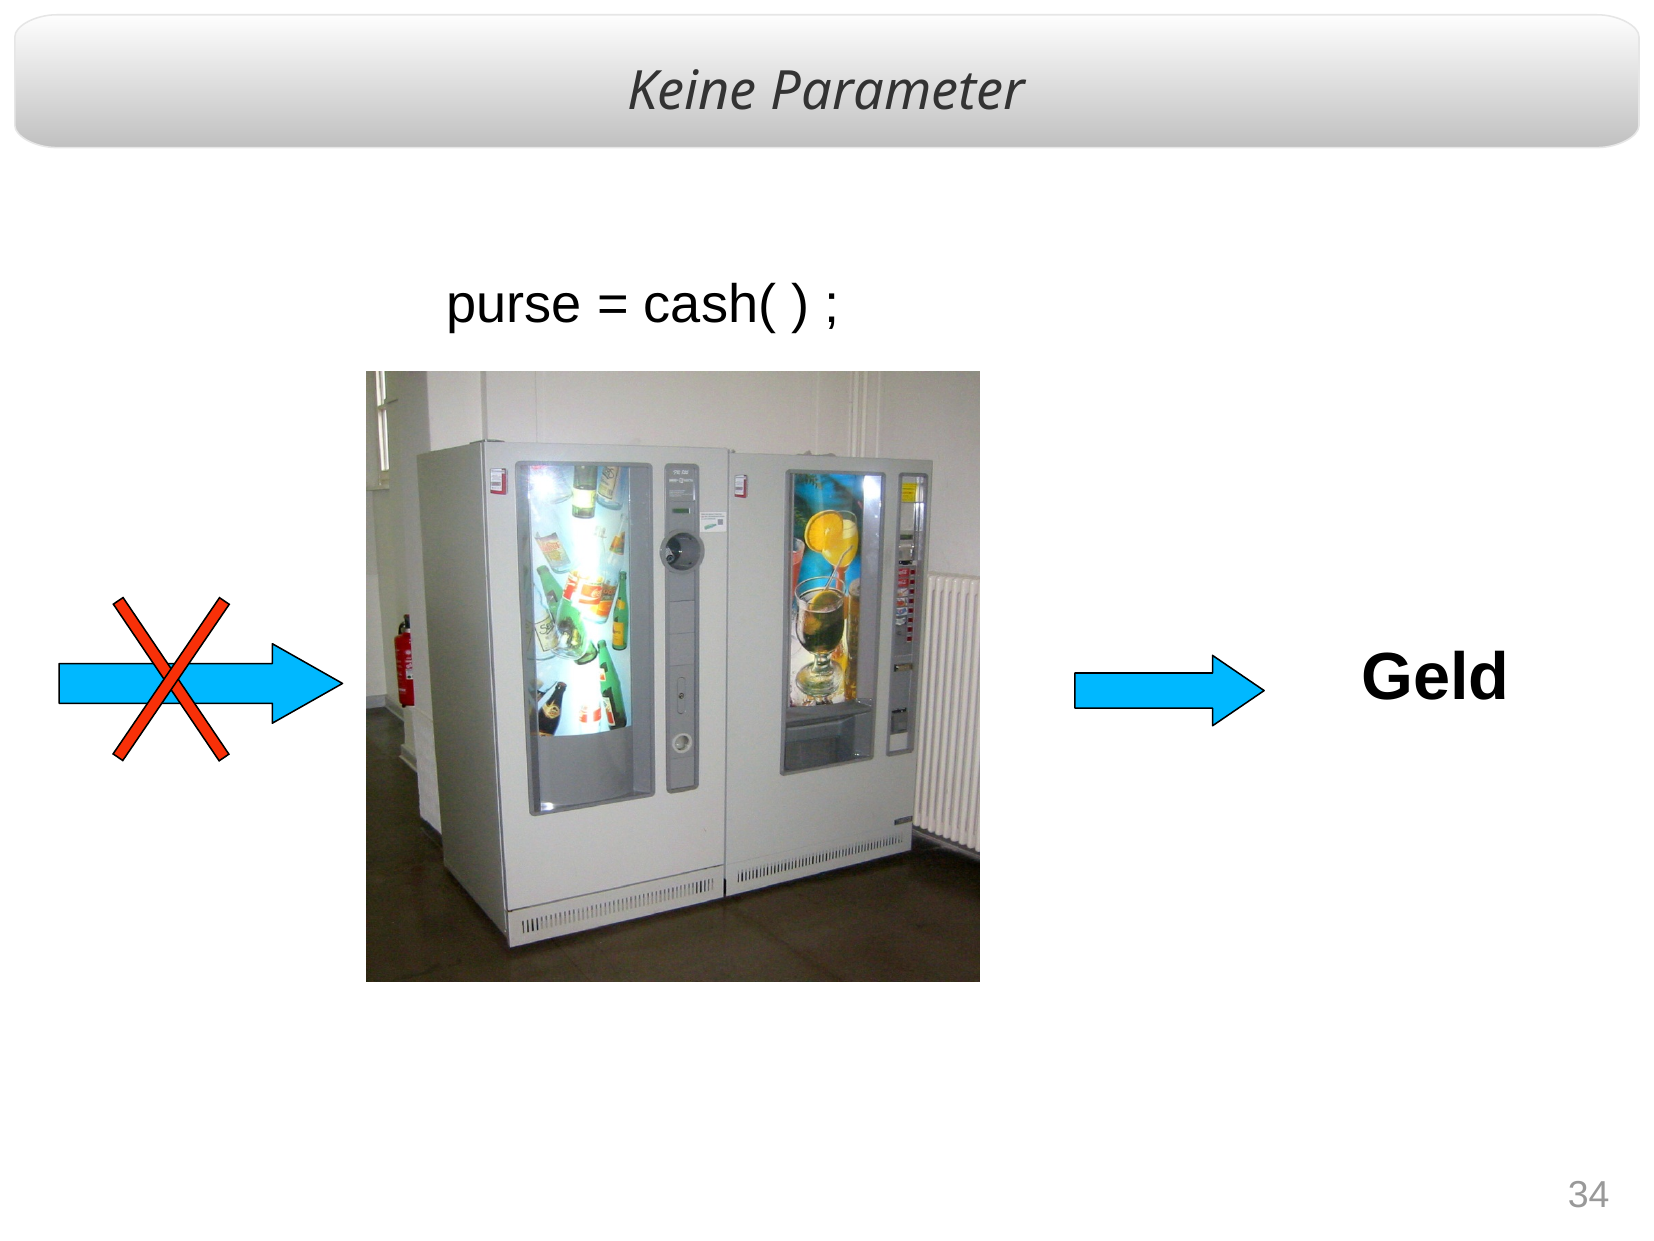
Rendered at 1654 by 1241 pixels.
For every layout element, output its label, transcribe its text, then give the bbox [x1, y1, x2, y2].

text_box Geld [1346, 631, 1548, 722]
text_box [1074, 655, 1265, 726]
picture [366, 371, 980, 982]
text_box [59, 597, 343, 761]
text_box purse = cash( ) ; [401, 265, 874, 342]
title Keine Parameter [29, 29, 1624, 148]
